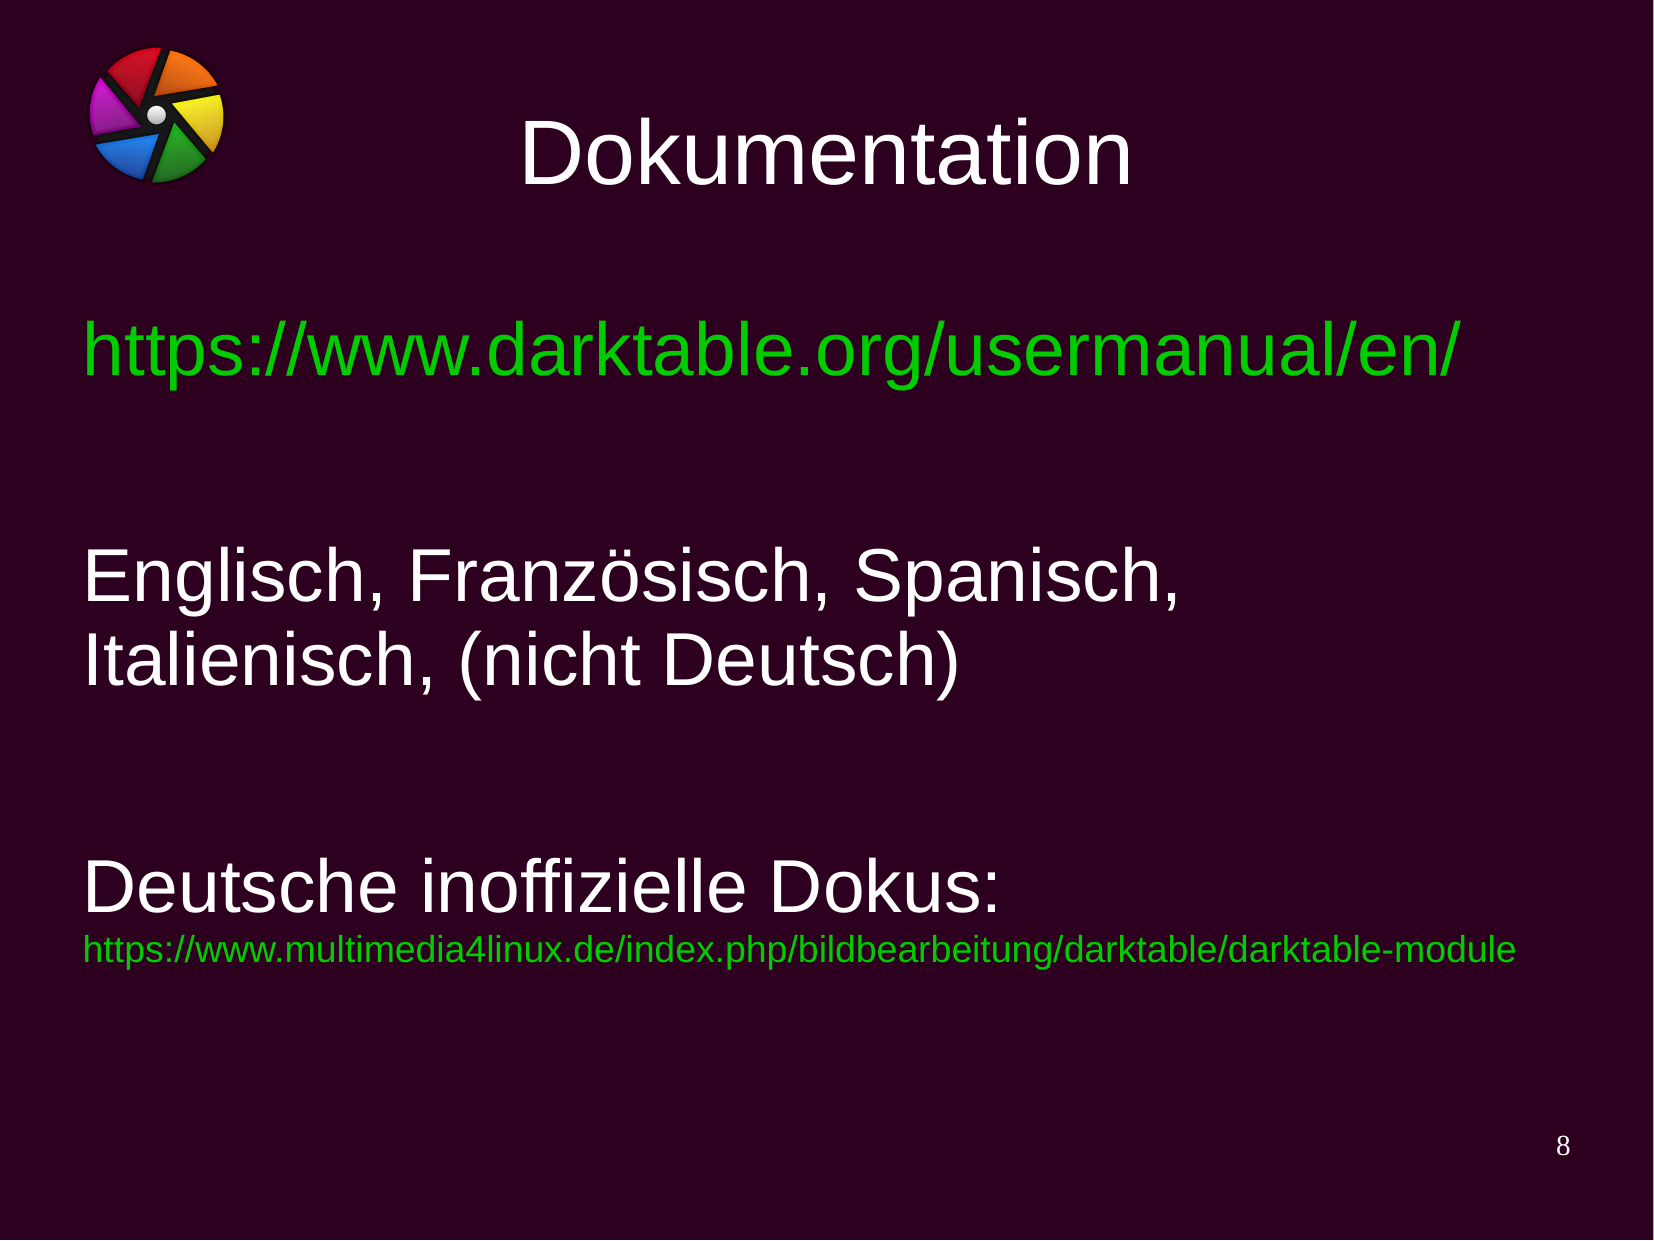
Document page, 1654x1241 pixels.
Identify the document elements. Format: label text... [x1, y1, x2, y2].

list https://www.darktable.org/usermanual/en/ Englisch, Französisch, Spanisch, Italienisch, (nicht Deutsch) Deutsche inoffizielle Dokus: https://www.multimedia4linux.de/index.php/bildbearbeitung/darktable/darktable-module [82, 307, 1524, 1111]
picture [82, 41, 231, 189]
title Dokumentation [82, 49, 1571, 257]
